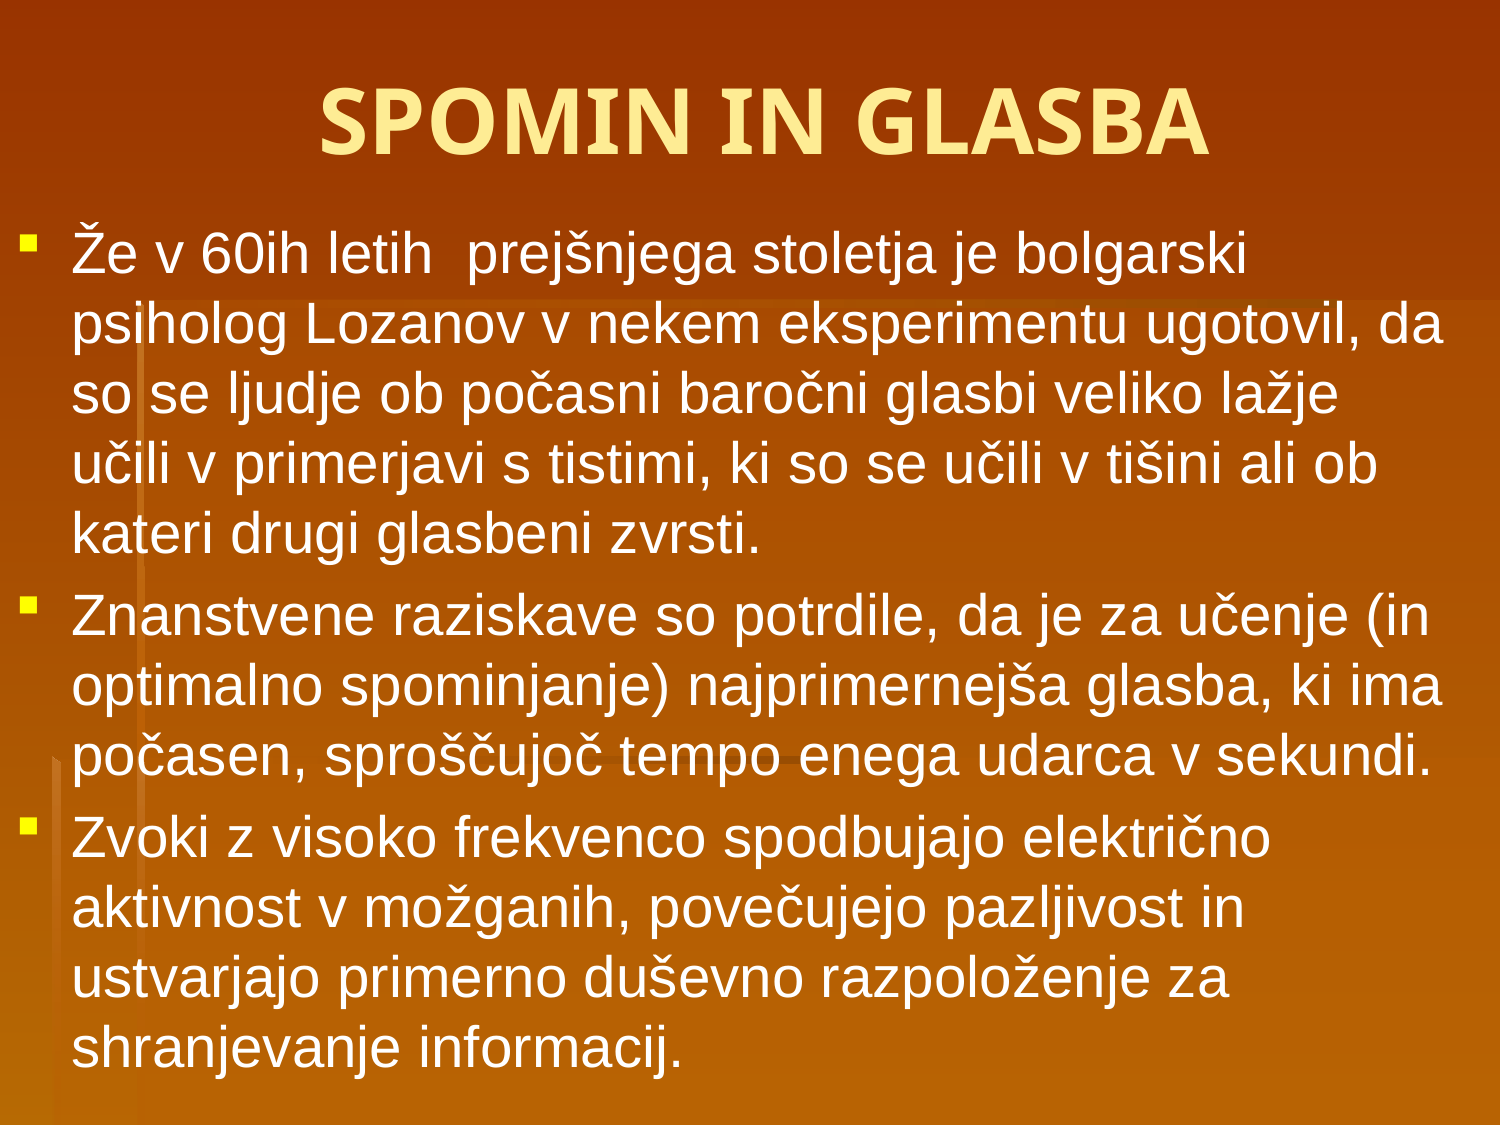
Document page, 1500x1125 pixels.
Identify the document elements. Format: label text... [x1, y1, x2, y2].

list Že v 60ih letih prejšnjega stoletja je bolgarski psiholog Lozanov v nekem eksperimentu ugotovil, da so se ljudje ob počasni baročni glasbi veliko lažje učili v primerjavi s tistimi, ki so se učili v tišini ali ob kateri drugi glasbeni zvrsti. Znanstvene raziskave so potrdile, da je za učenje (in optimalno spominjanje) najprimernejša glasba, ki ima počasen, sproščujoč tempo enega udarca v sekundi. Zvoki z visoko frekvenco spodbujajo električno aktivnost v možganih, povečujejo pazljivost in ustvarjajo primerno duševno razpoloženje za shranjevanje informacij. [0, 208, 1471, 1125]
title SPOMIN IN GLASBA [76, 0, 1453, 208]
